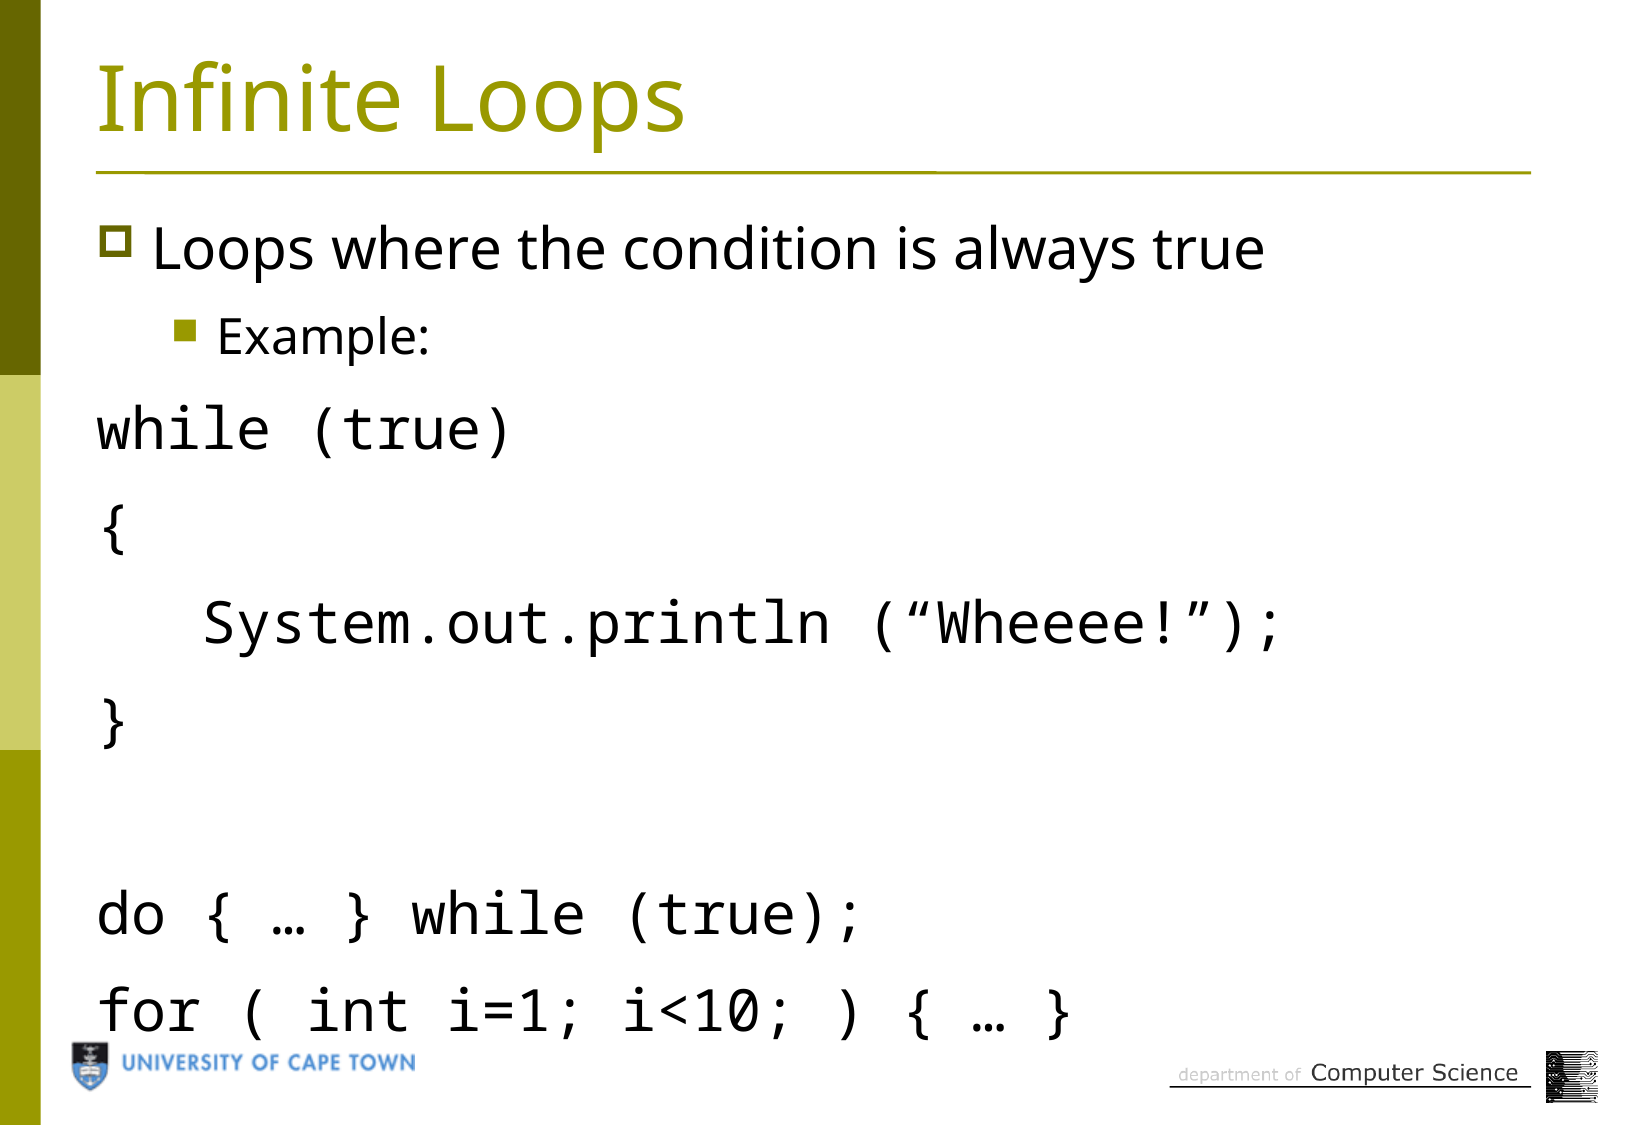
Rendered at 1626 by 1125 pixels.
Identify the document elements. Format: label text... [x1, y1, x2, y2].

title Infinite Loops [81, 21, 1543, 180]
picture [1169, 1043, 1532, 1091]
list Loops where the condition is always true Example: while (true) { System.out.println (“Wheeee!”); } do { … } while (true); for ( int i=1; i<10; ) { … } [81, 196, 1543, 1021]
picture [61, 1024, 415, 1103]
picture [1546, 1051, 1598, 1103]
